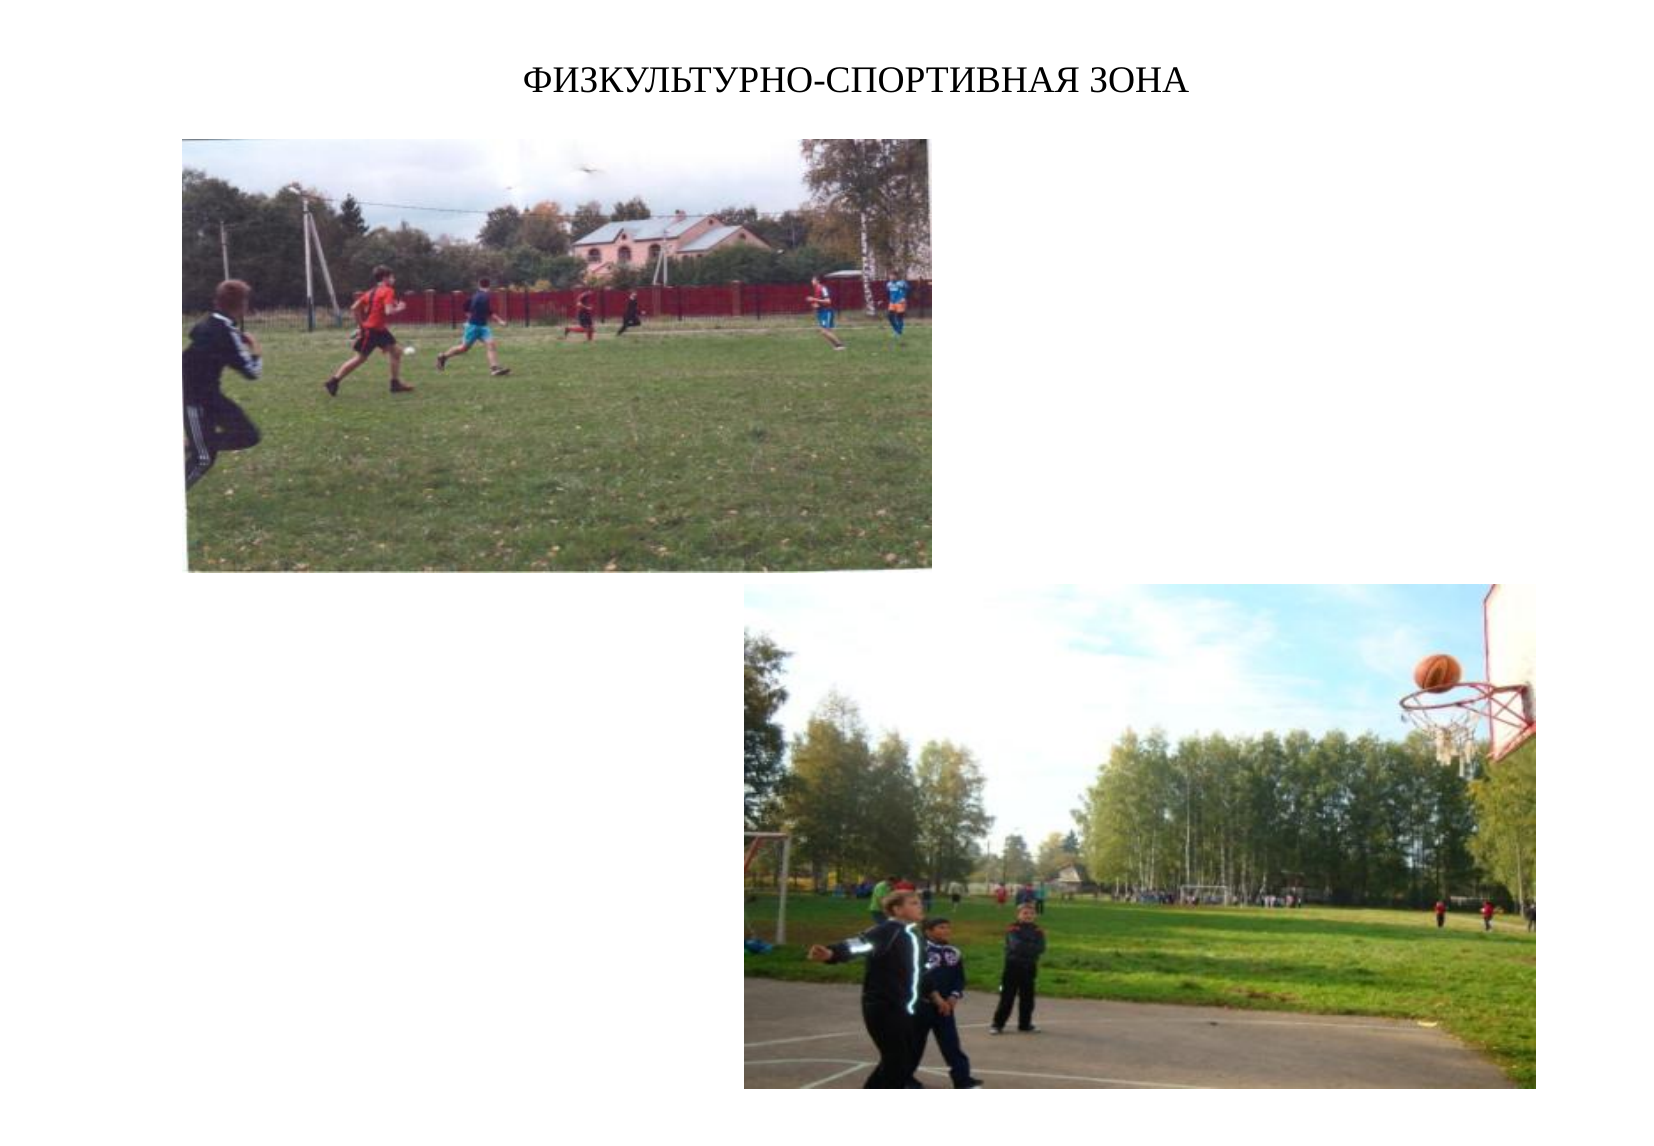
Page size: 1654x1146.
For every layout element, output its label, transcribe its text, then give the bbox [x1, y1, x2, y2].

text_box ФИЗКУЛЬТУРНО-СПОРТИВНАЯ ЗОНА [182, 45, 1530, 110]
picture [744, 584, 1536, 1089]
picture [182, 139, 932, 573]
